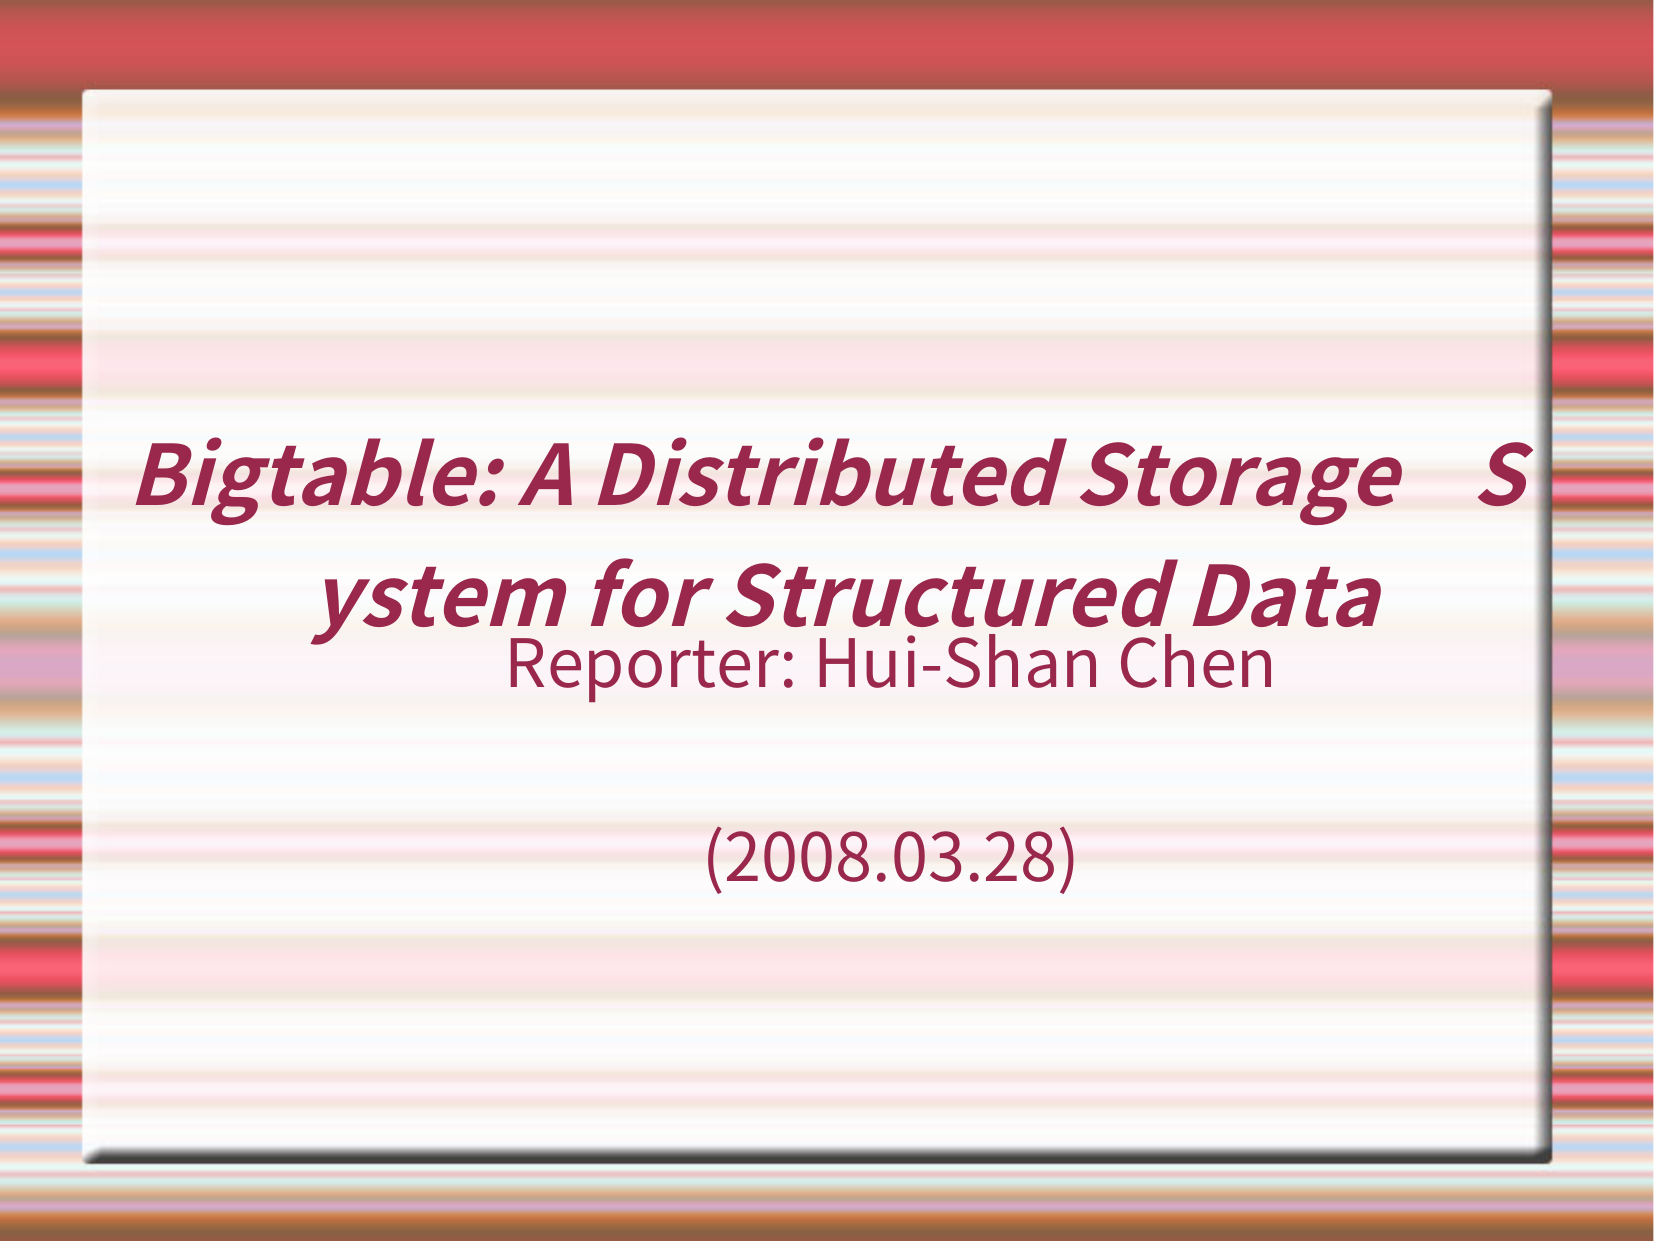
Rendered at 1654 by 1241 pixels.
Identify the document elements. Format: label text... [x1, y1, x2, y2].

subtitle Reporter: Hui-Shan Chen (2008.03.28) [178, 364, 1570, 1147]
title Bigtable: A Distributed Storage System for Structured Data [121, 114, 1534, 945]
picture [0, 0, 1654, 1241]
